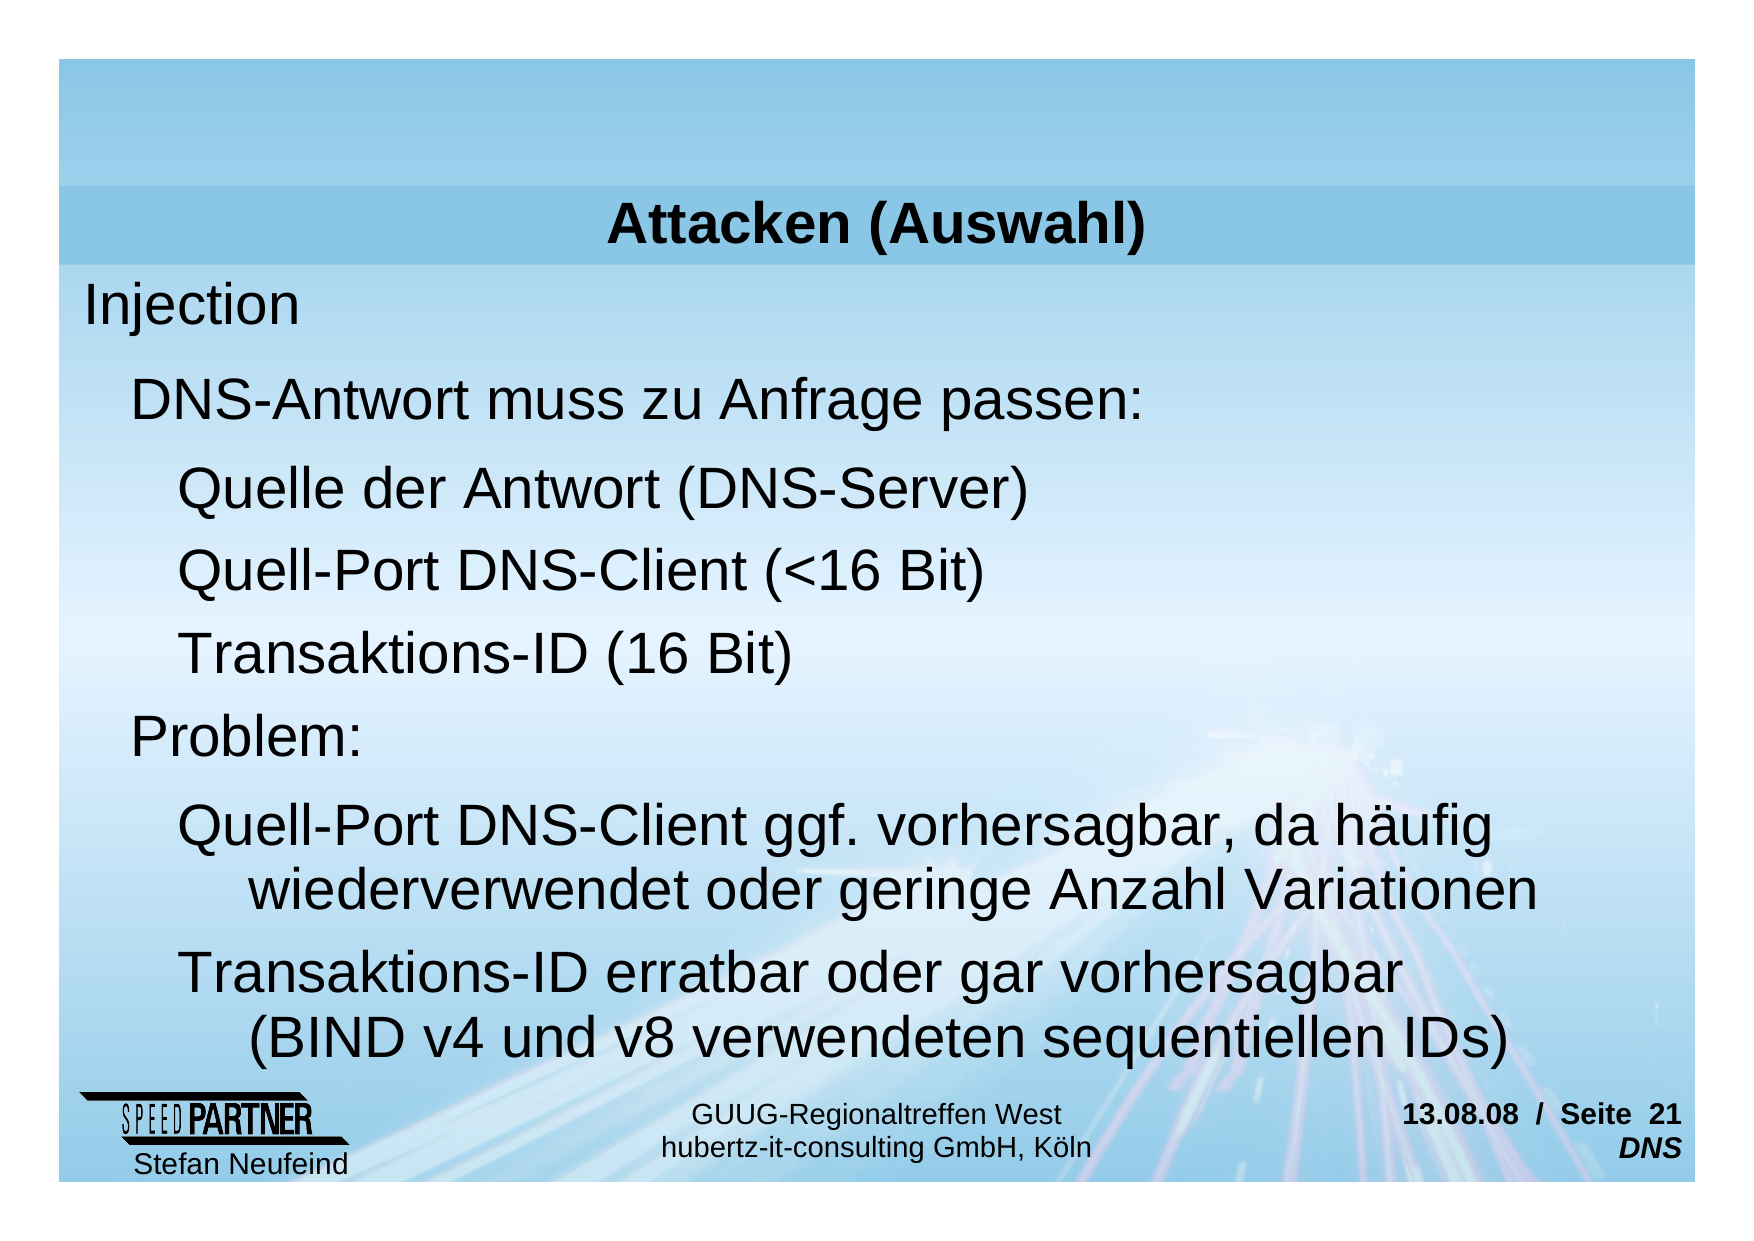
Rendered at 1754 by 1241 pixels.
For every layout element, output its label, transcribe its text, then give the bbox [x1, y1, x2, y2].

picture [59, 265, 1695, 1182]
title Attacken (Auswahl) [59, 191, 1695, 257]
picture [59, 59, 1695, 185]
list Injection DNS-Antwort muss zu Anfrage passen: Quelle der Antwort (DNS-Server) Quell-Port DNS-Client (<16 Bit) Transaktions-ID (16 Bit) Problem: Quell-Port DNS-Client ggf. vorhersagbar, da häufig wiederverwendet oder geringe Anzahl Variationen Transaktions-ID erratbar oder gar vorhersagbar (BIND v4 und v8 verwendeten sequentiellen IDs) [71, 272, 1695, 1071]
